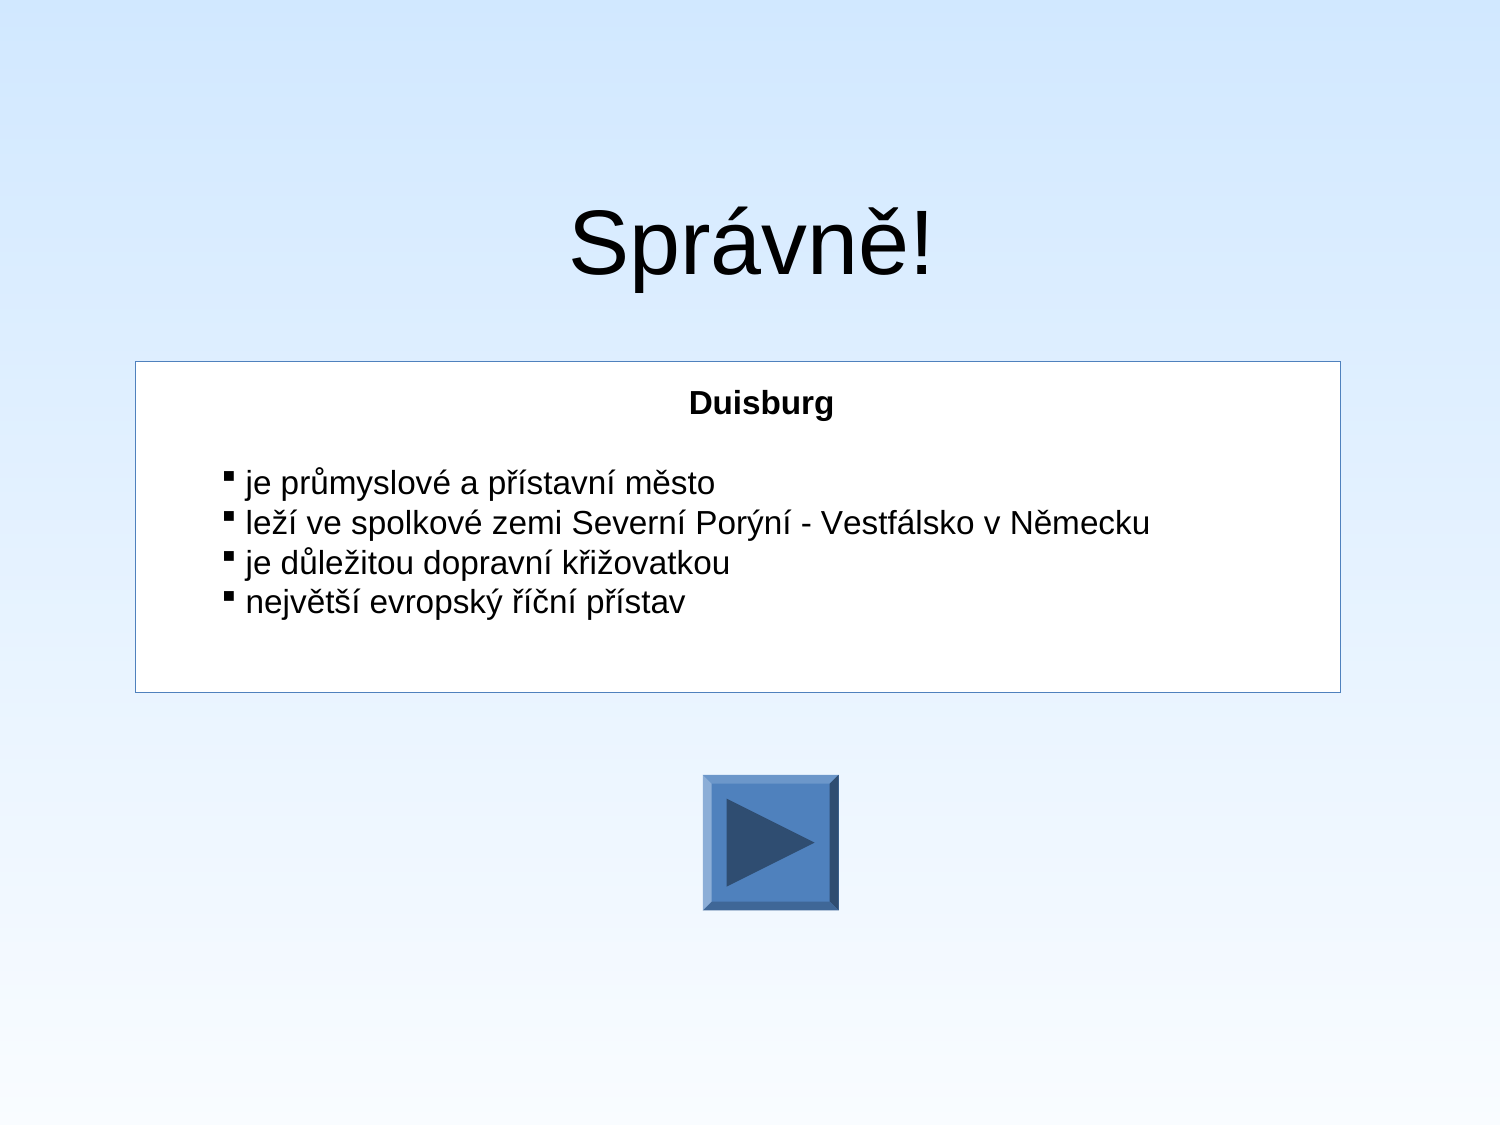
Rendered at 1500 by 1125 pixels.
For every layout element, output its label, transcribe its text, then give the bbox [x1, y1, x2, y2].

text_box [704, 774, 839, 911]
title Správně! [76, 148, 1427, 337]
text_box Duisburg je průmyslové a přístavní město leží ve spolkové zemi Severní Porýní - Vestfálsko v Německu je důležitou dopravní křižovatkou největší evropský říční přístav [206, 373, 1317, 669]
text_box [135, 361, 1341, 693]
